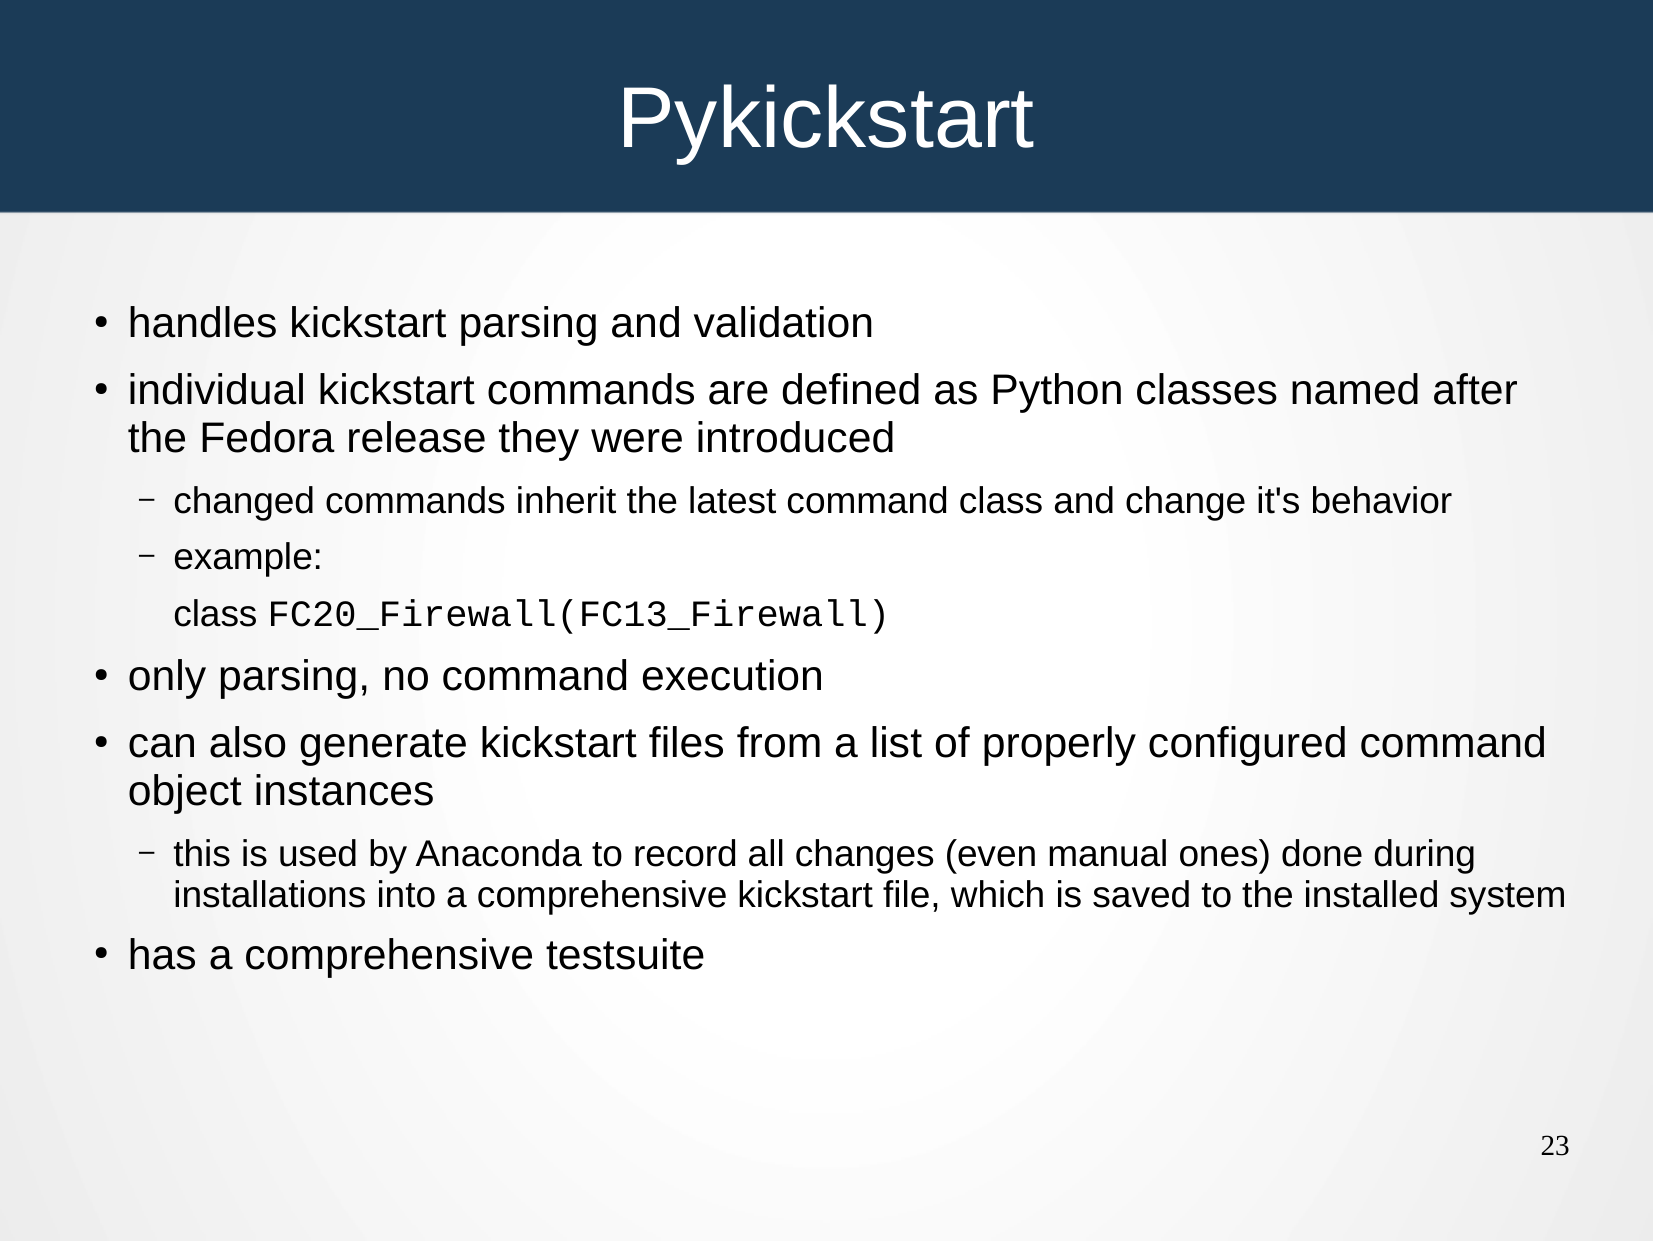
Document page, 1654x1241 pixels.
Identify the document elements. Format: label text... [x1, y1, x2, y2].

title Pykickstart [82, 47, 1571, 189]
picture [0, 0, 1653, 1241]
list handles kickstart parsing and validation individual kickstart commands are defined as Python classes named after the Fedora release they were introduced changed commands inherit the latest command class and change it's behavior example: class FC20_Firewall(FC13_Firewall) only parsing, no command execution can also generate kickstart files from a list of properly configured command object instances this is used by Anaconda to record all changes (even manual ones) done during installations into a comprehensive kickstart file, which is saved to the installed system has a comprehensive testsuite [82, 299, 1571, 1019]
